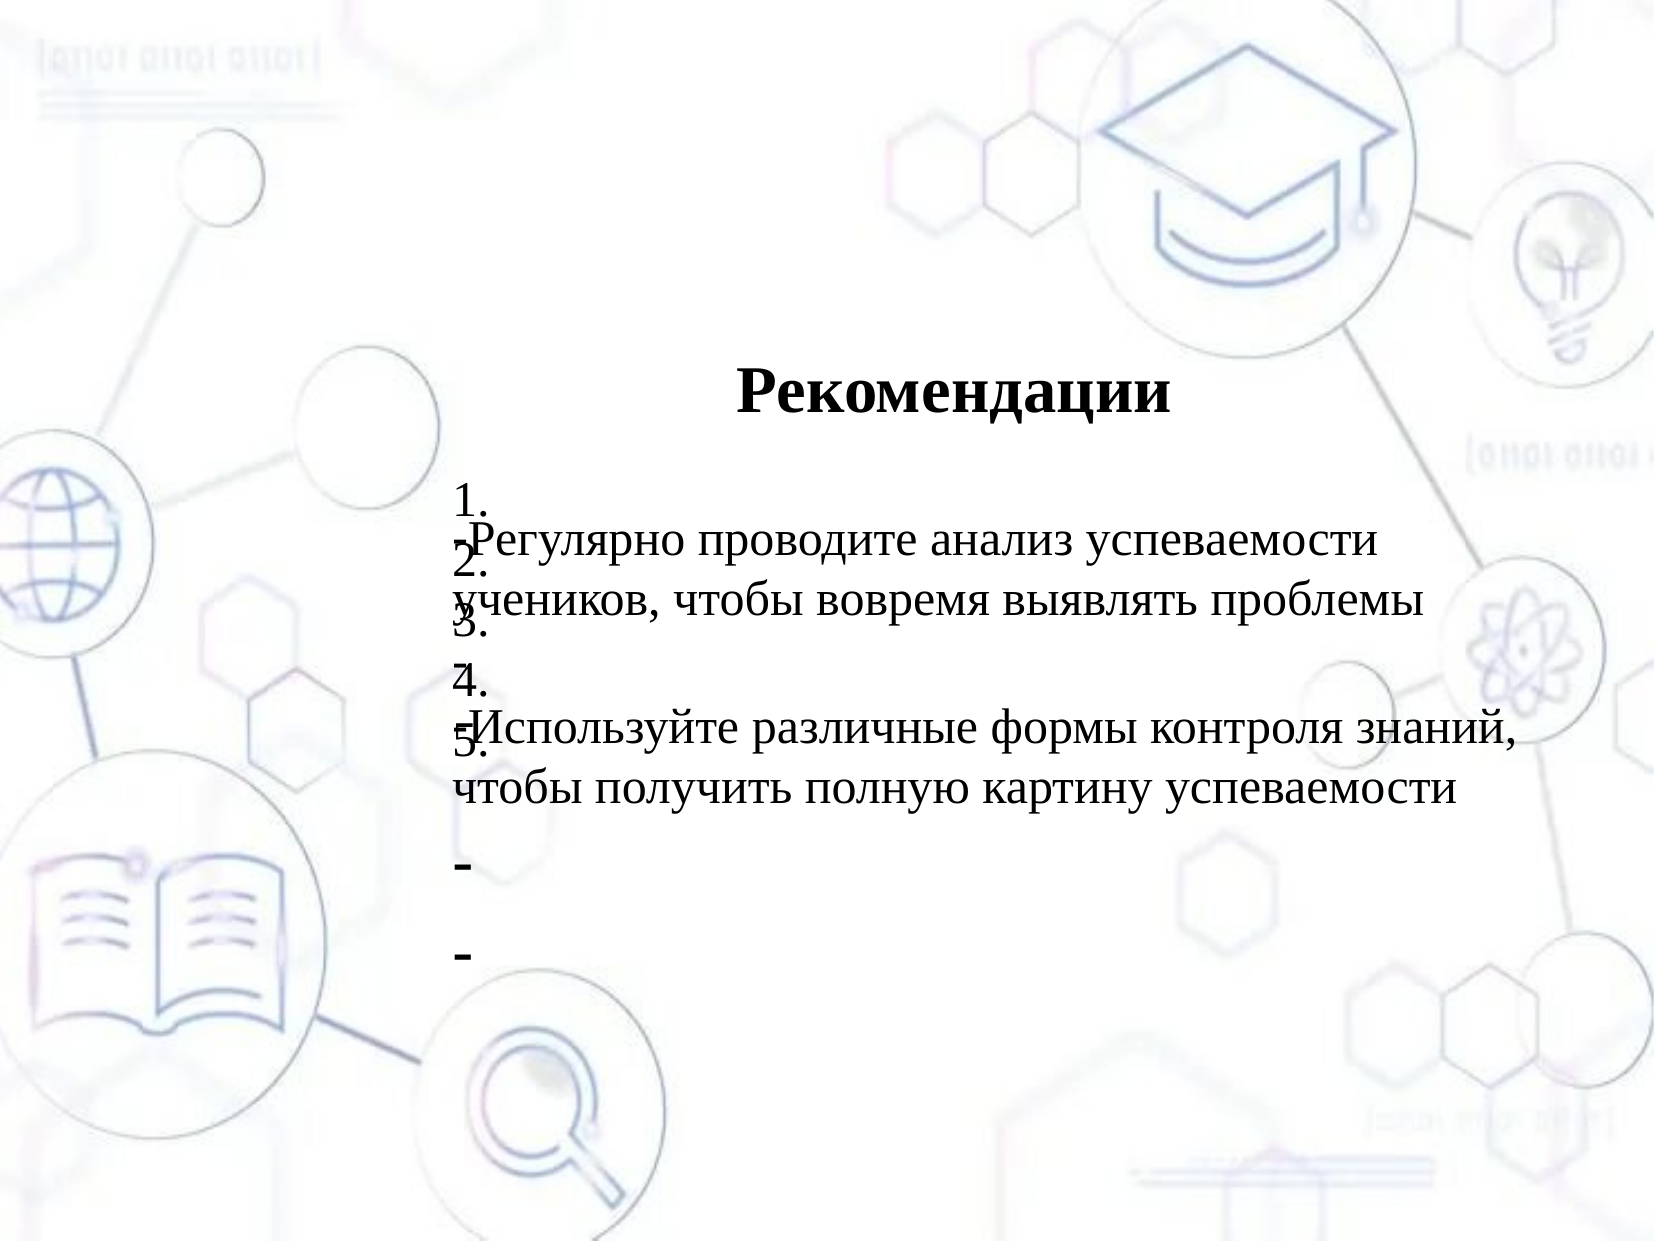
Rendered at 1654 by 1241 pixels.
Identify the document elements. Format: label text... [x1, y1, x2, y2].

text_box [366, 147, 1394, 426]
picture [0, 0, 1654, 1241]
text_box Рекомендации Регулярно проводите анализ успеваемости учеников, чтобы вовремя выявлять проблемы Используйте различные формы контроля знаний, чтобы получить полную картину успеваемости [437, 338, 1606, 1003]
